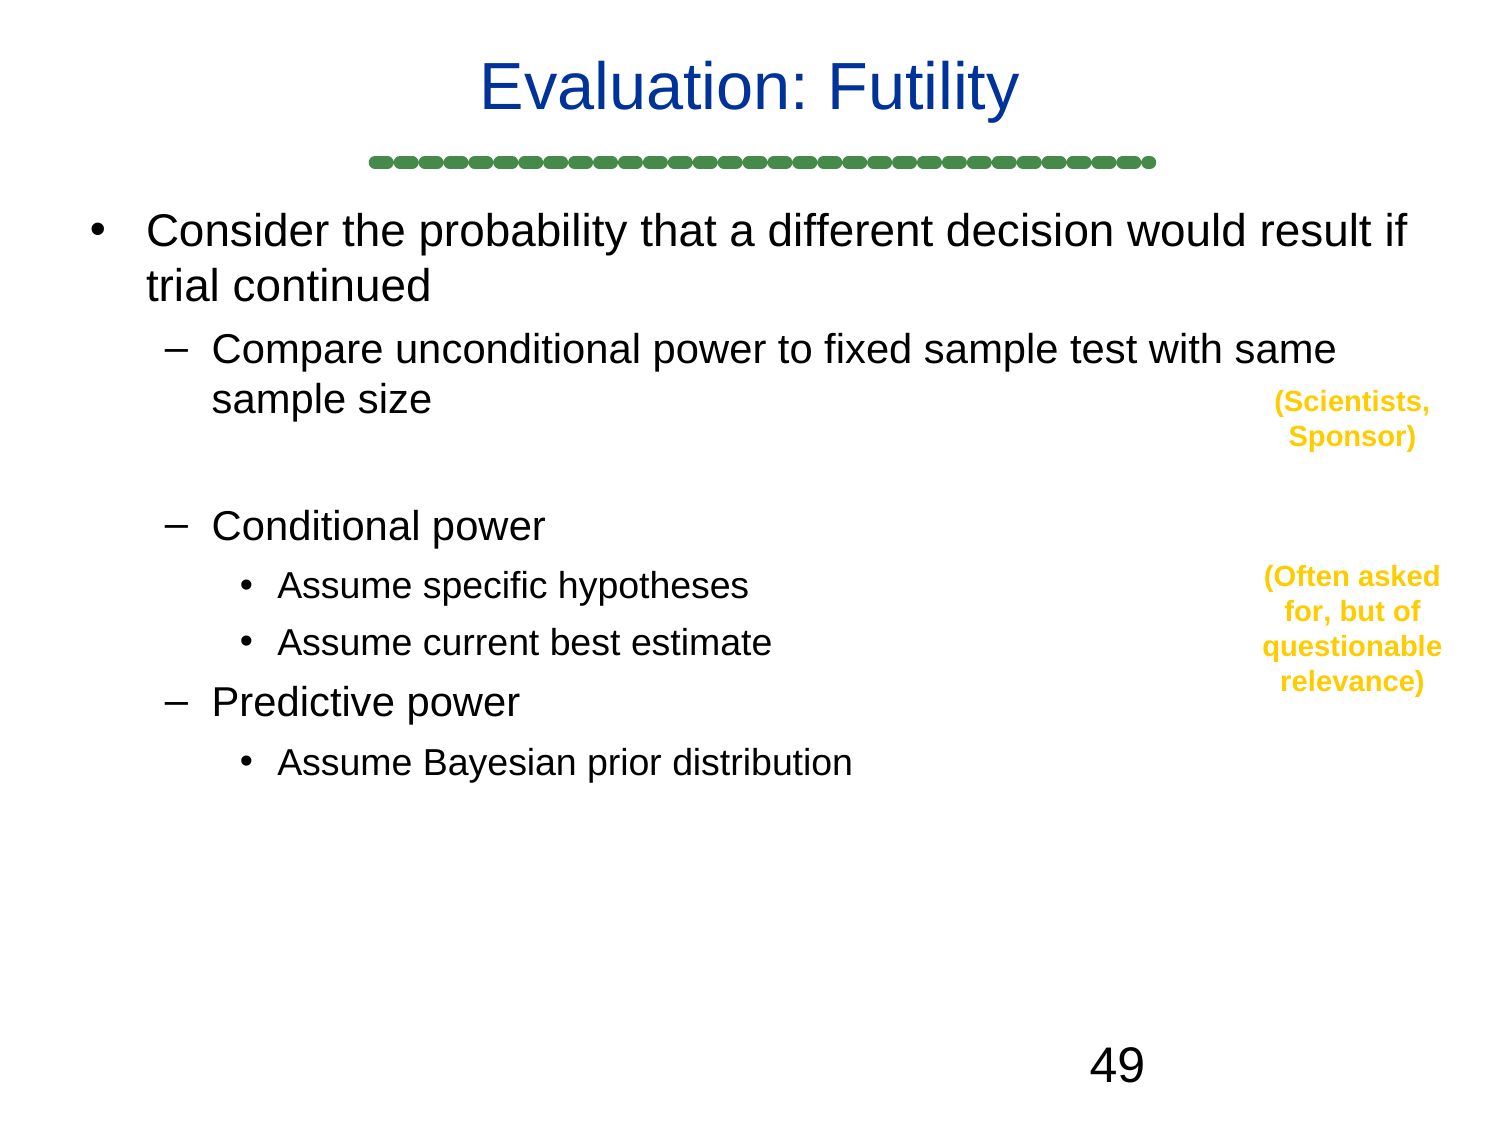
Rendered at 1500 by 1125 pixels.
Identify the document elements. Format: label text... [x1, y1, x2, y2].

title Evaluation: Futility [37, 24, 1463, 141]
text_box (Scientists, Sponsor) [1237, 374, 1468, 461]
list Consider the probability that a different decision would result if trial continued Compare unconditional power to fixed sample test with same sample size Conditional power Assume specific hypotheses Assume current best estimate Predictive power Assume Bayesian prior distribution [75, 193, 1426, 1051]
text_box (Often asked for, but of questionable relevance) [1237, 549, 1468, 706]
